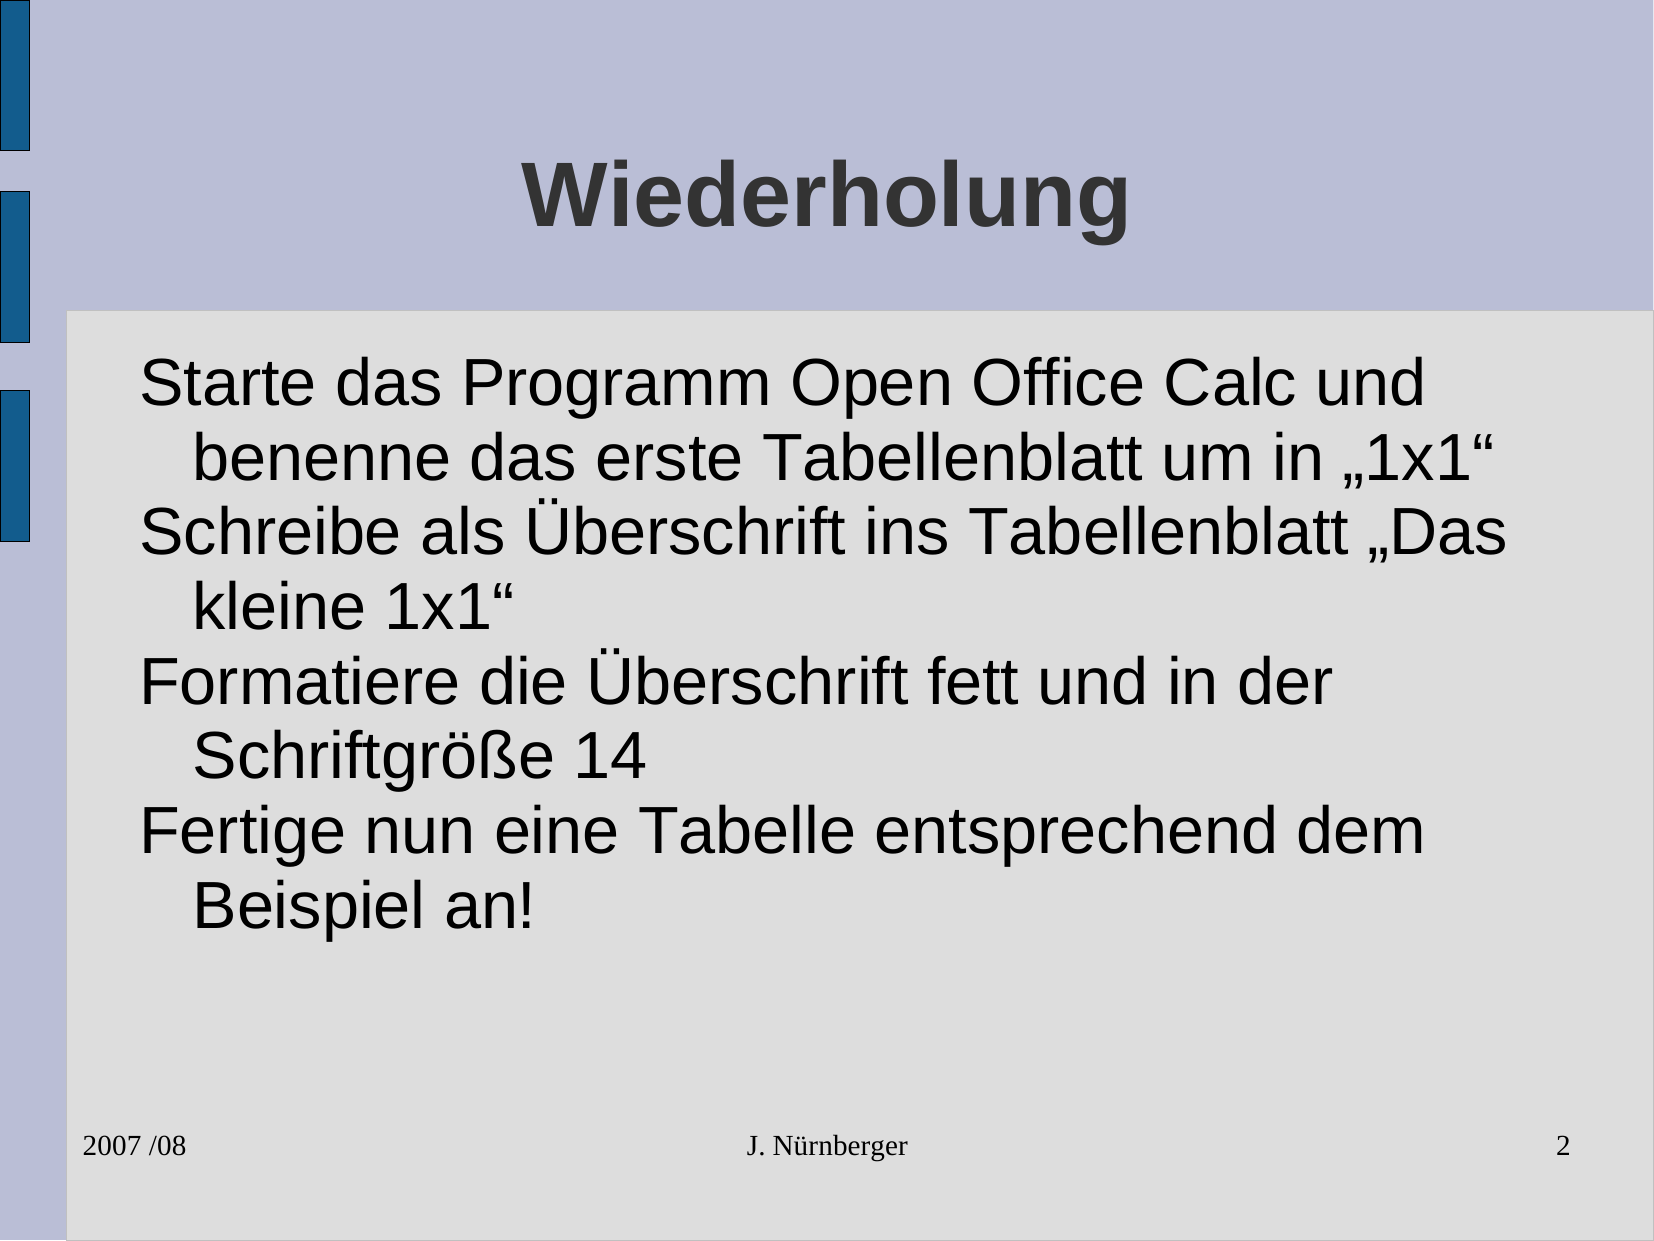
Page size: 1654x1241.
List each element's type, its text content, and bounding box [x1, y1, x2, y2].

list Starte das Programm Open Office Calc und benenne das erste Tabellenblatt um in „1x1“ Schreibe als Überschrift ins Tabellenblatt „Das kleine 1x1“ Formatiere die Überschrift fett und in der Schriftgröße 14 Fertige nun eine Tabelle entsprechend dem Beispiel an! [121, 344, 1534, 1112]
title Wiederholung [121, 91, 1534, 299]
